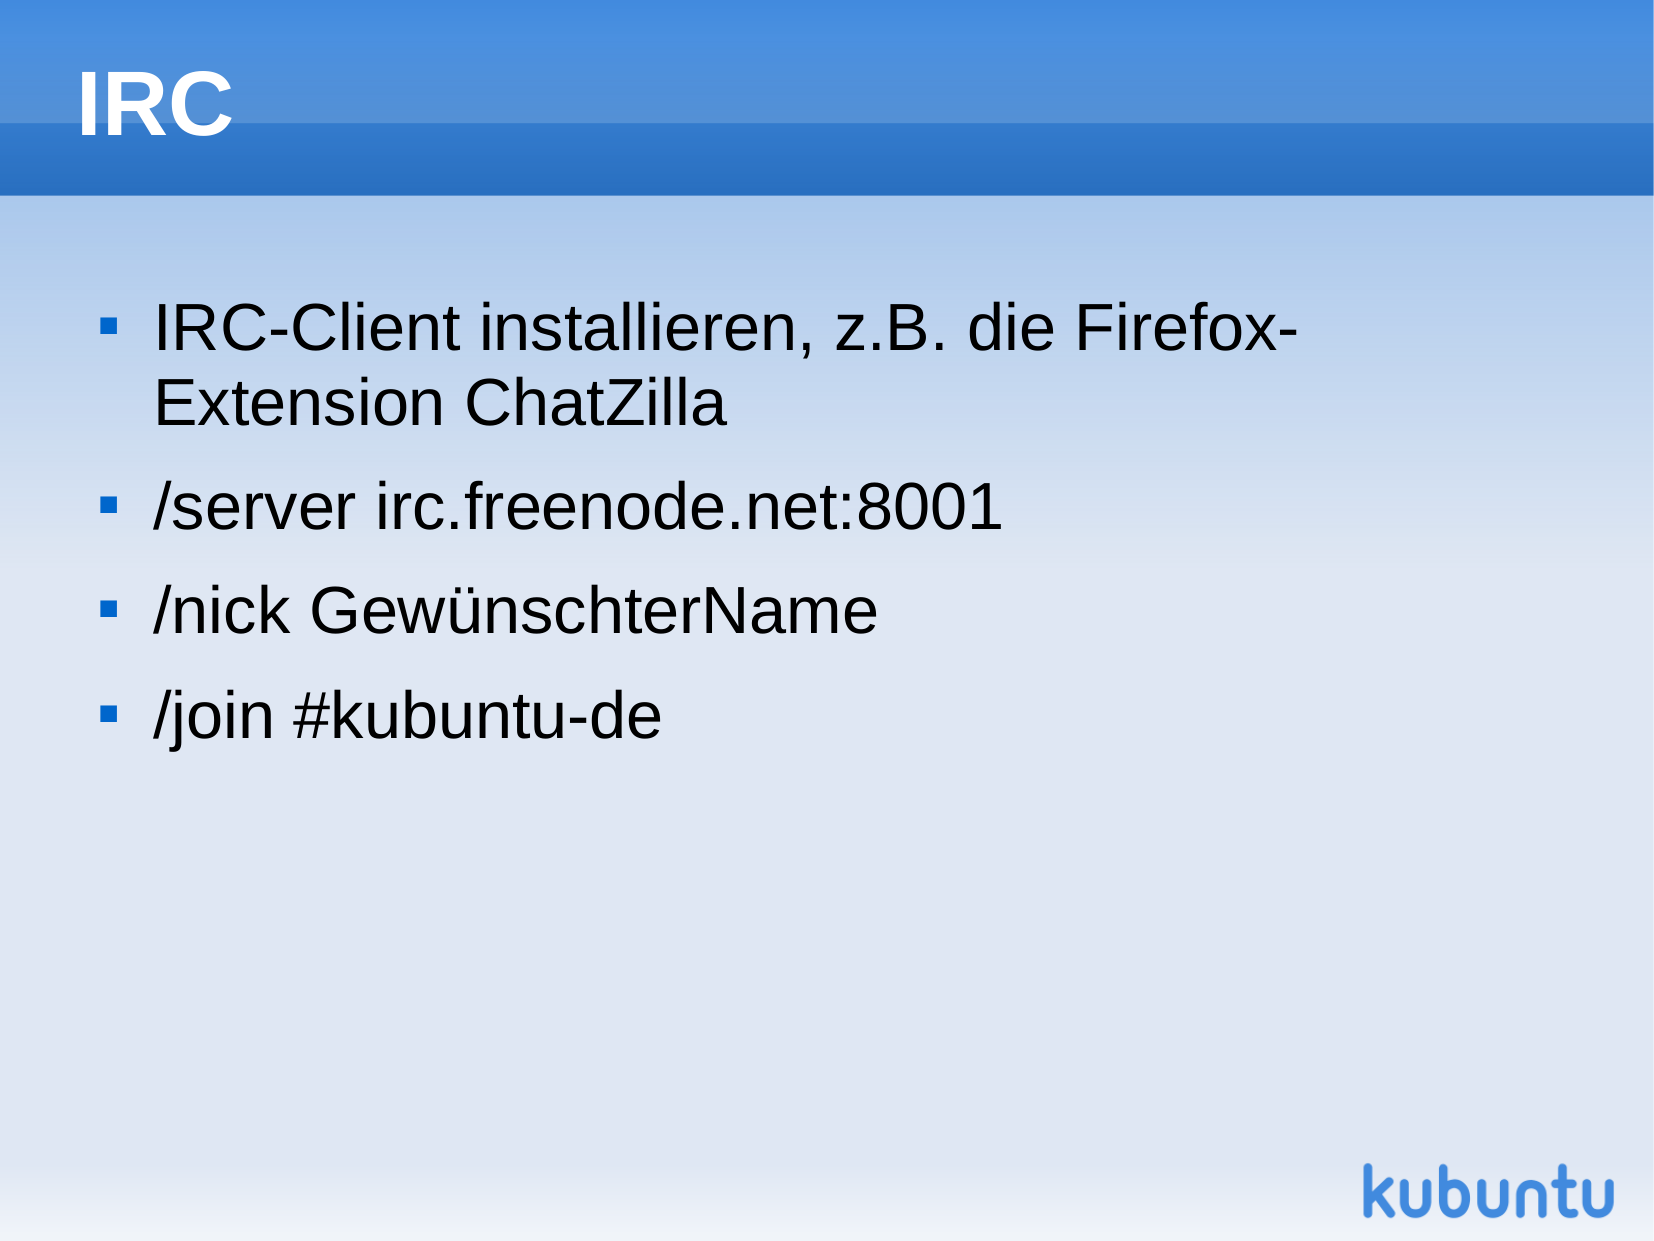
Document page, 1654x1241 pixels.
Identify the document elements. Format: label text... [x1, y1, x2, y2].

title IRC [76, 0, 1565, 208]
picture [0, 0, 1654, 1241]
list IRC-Client installieren, z.B. die Firefox-Extension ChatZilla /server irc.freenode.net:8001 /nick GewünschterName /join #kubuntu-de [82, 290, 1571, 1109]
